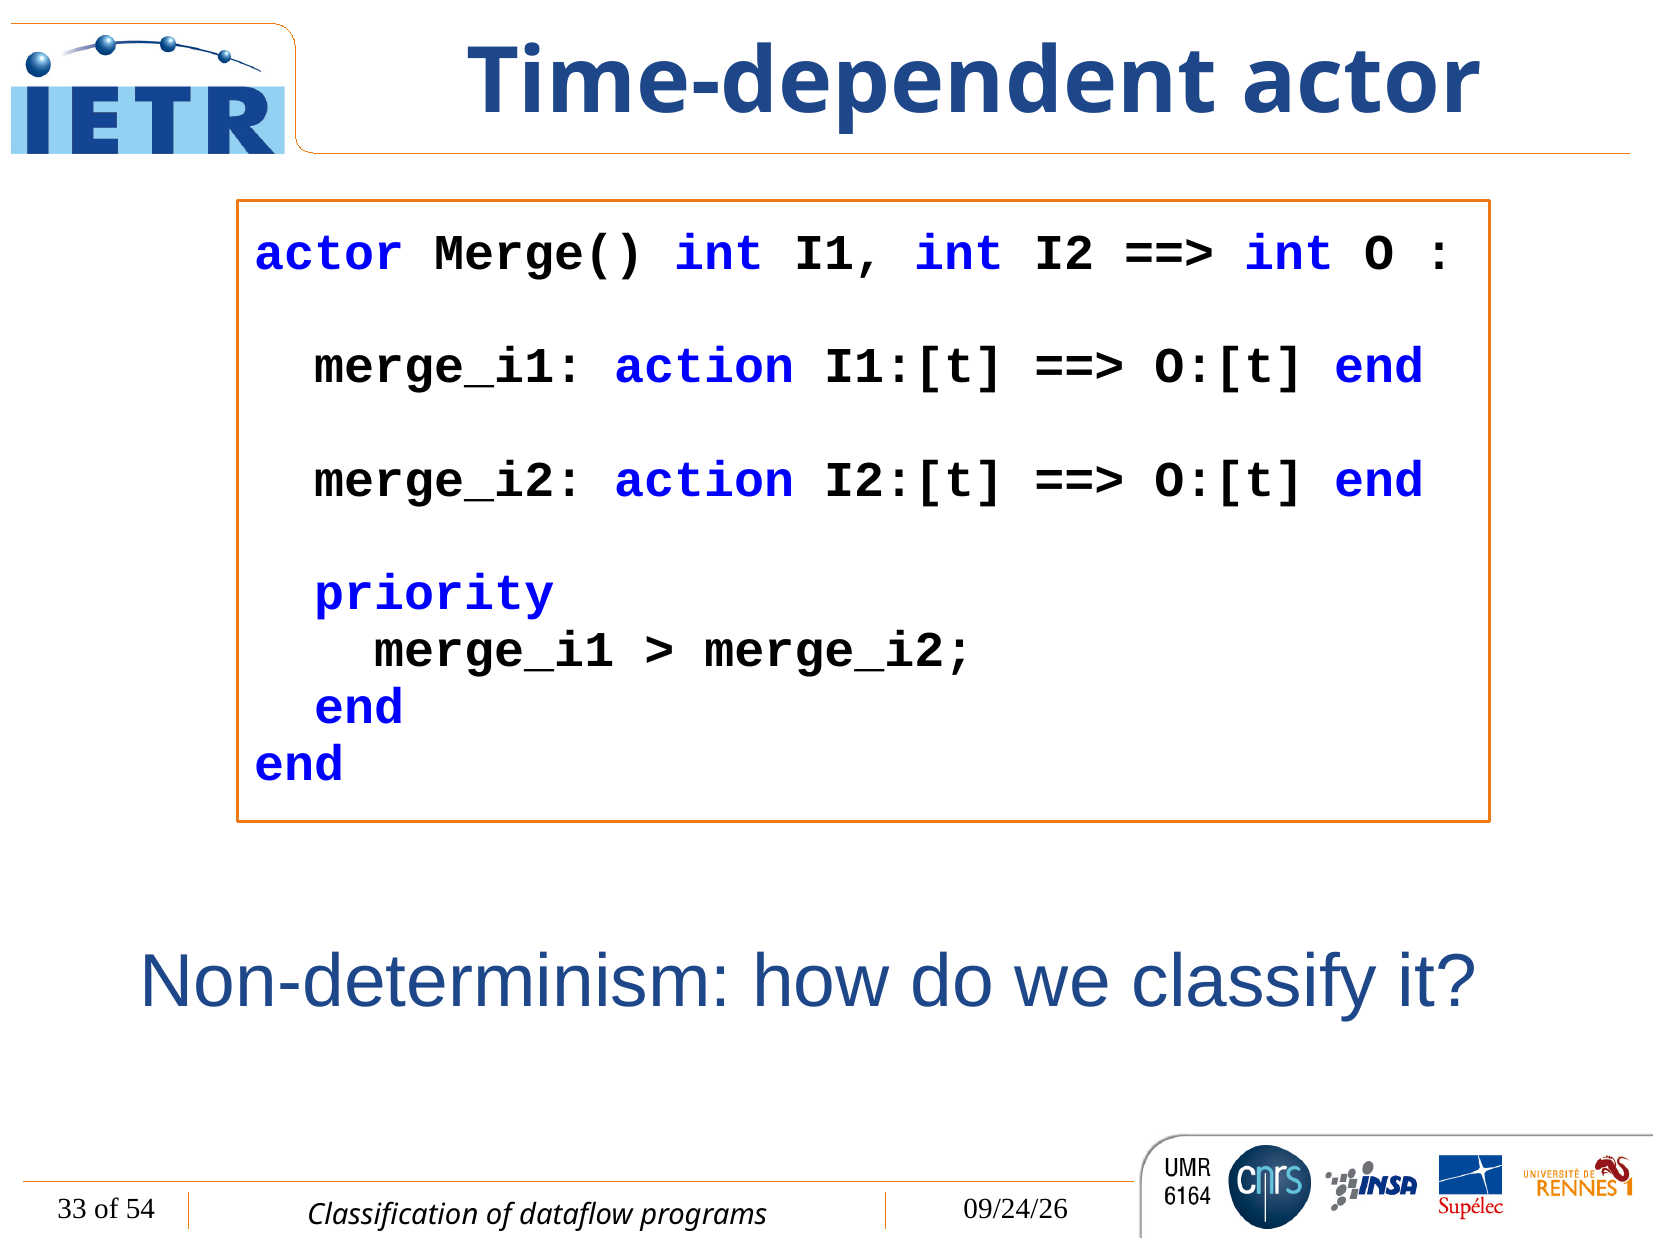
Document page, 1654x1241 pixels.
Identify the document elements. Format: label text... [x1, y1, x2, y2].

picture [1139, 1133, 1653, 1238]
text_box actor Merge() int I1, int I2 ==> int O : merge_i1: action I1:[t] ==> O:[t] end merge_i2: action I2:[t] ==> O:[t] end priority merge_i1 > merge_i2; end end [237, 200, 1490, 822]
title Time-dependent actor [295, 7, 1654, 147]
picture [11, 35, 285, 154]
text_box Non-determinism: how do we classify it? [70, 838, 1548, 1123]
